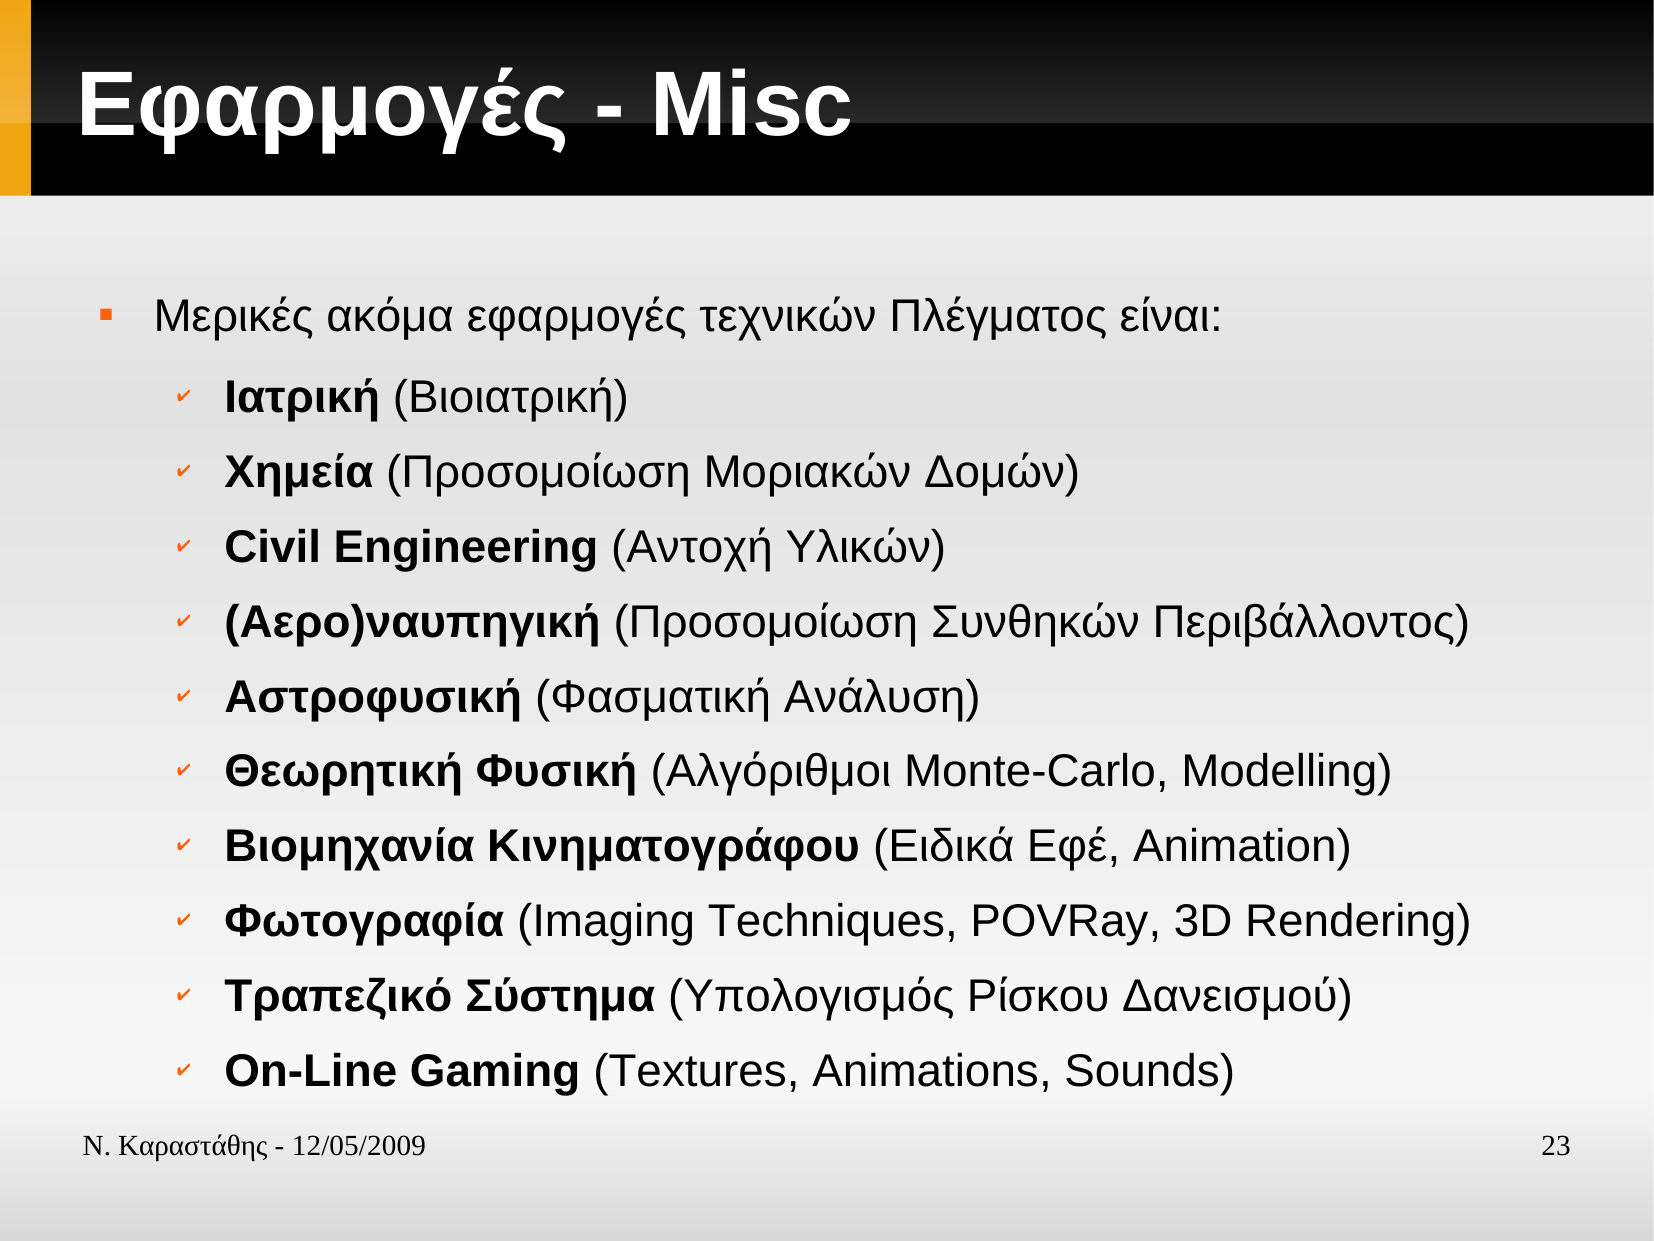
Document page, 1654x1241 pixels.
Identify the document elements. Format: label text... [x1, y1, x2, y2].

list Μερικές ακόμα εφαρμογές τεχνικών Πλέγματος είναι: Ιατρική (Βιοιατρική) Χημεία (Προσομοίωση Μοριακών Δομών) Civil Engineering (Αντοχή Υλικών) (Αερο)ναυπηγική (Προσομοίωση Συνθηκών Περιβάλλοντος) Αστροφυσική (Φασματική Ανάλυση) Θεωρητική Φυσική (Αλγόριθμοι Monte-Carlo, Modelling) Βιομηχανία Κινηματογράφου (Ειδικά Εφέ, Animation) Φωτογραφία (Ιmaging Τechniques, POVRay, 3D Rendering) Τραπεζικό Σύστημα (Υπολογισμός Ρίσκου Δανεισμού) On-Line Gaming (Textures, Animations, Sounds) [82, 290, 1571, 1097]
title Εφαρμογές - Misc [76, 7, 1565, 200]
picture [0, 0, 1654, 1241]
